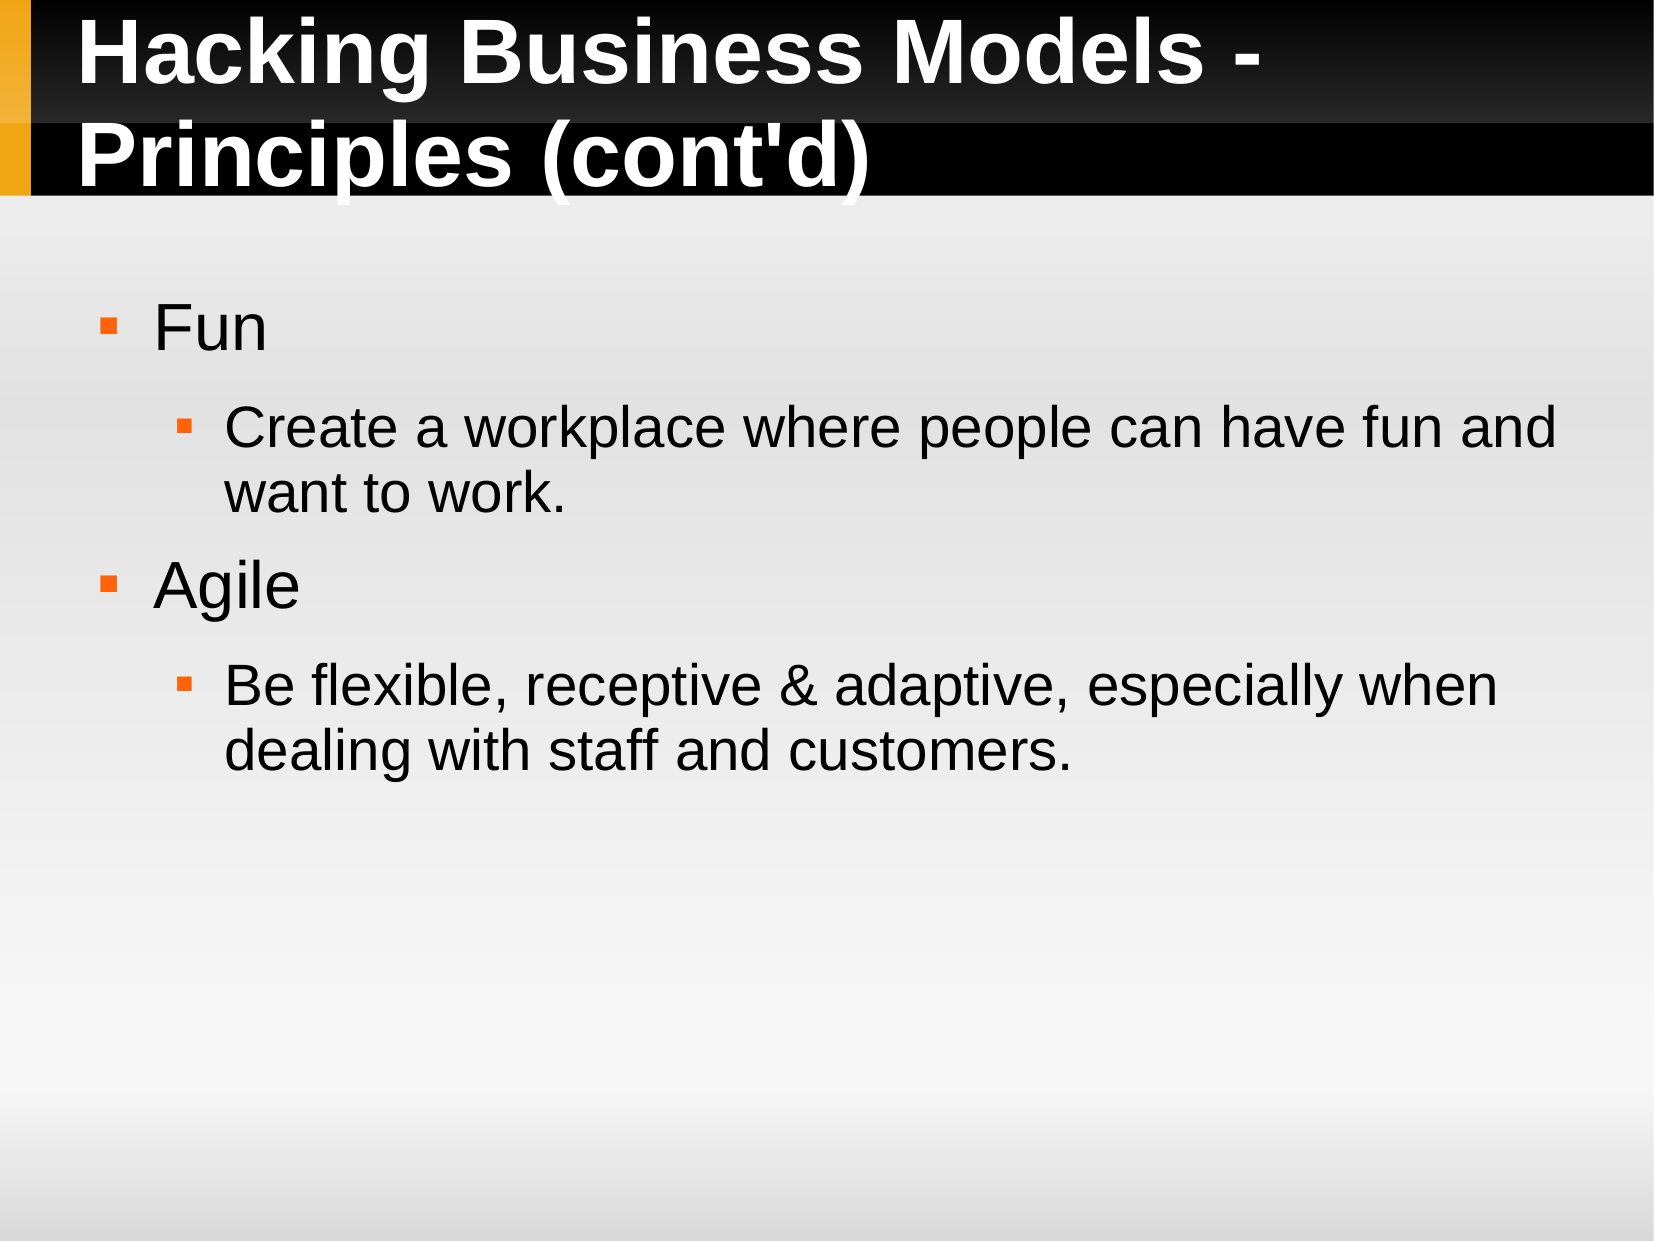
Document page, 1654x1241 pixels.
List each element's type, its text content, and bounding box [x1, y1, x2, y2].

picture [0, 0, 1654, 1241]
list Fun Create a workplace where people can have fun and want to work. Agile Be flexible, receptive & adaptive, especially when dealing with staff and customers. [82, 290, 1571, 1094]
title Hacking Business Models - Principles (cont'd) [76, 1, 1565, 207]
